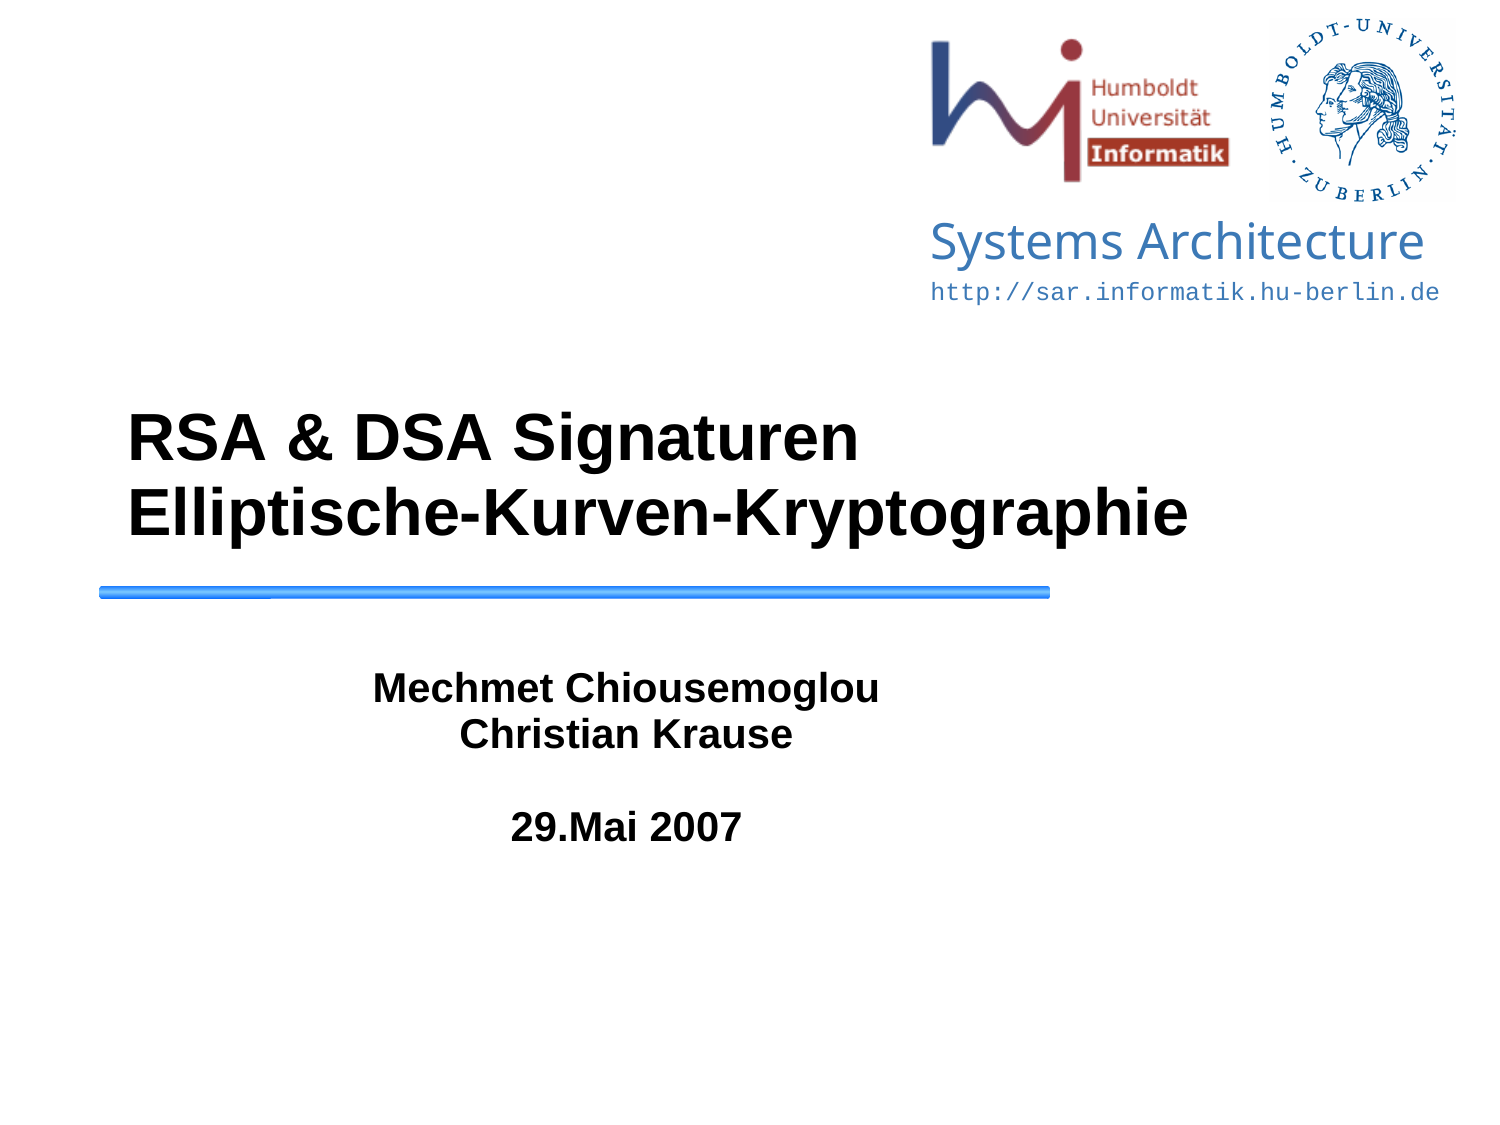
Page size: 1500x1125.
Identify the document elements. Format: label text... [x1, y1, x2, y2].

title RSA & DSA Signaturen Elliptische-Kurven-Kryptographie [112, 354, 1241, 596]
picture [922, 30, 1235, 187]
picture [1269, 18, 1456, 202]
text_box Mechmet Chiousemoglou Christian Krause 29.Mai 2007 [101, 657, 1152, 945]
